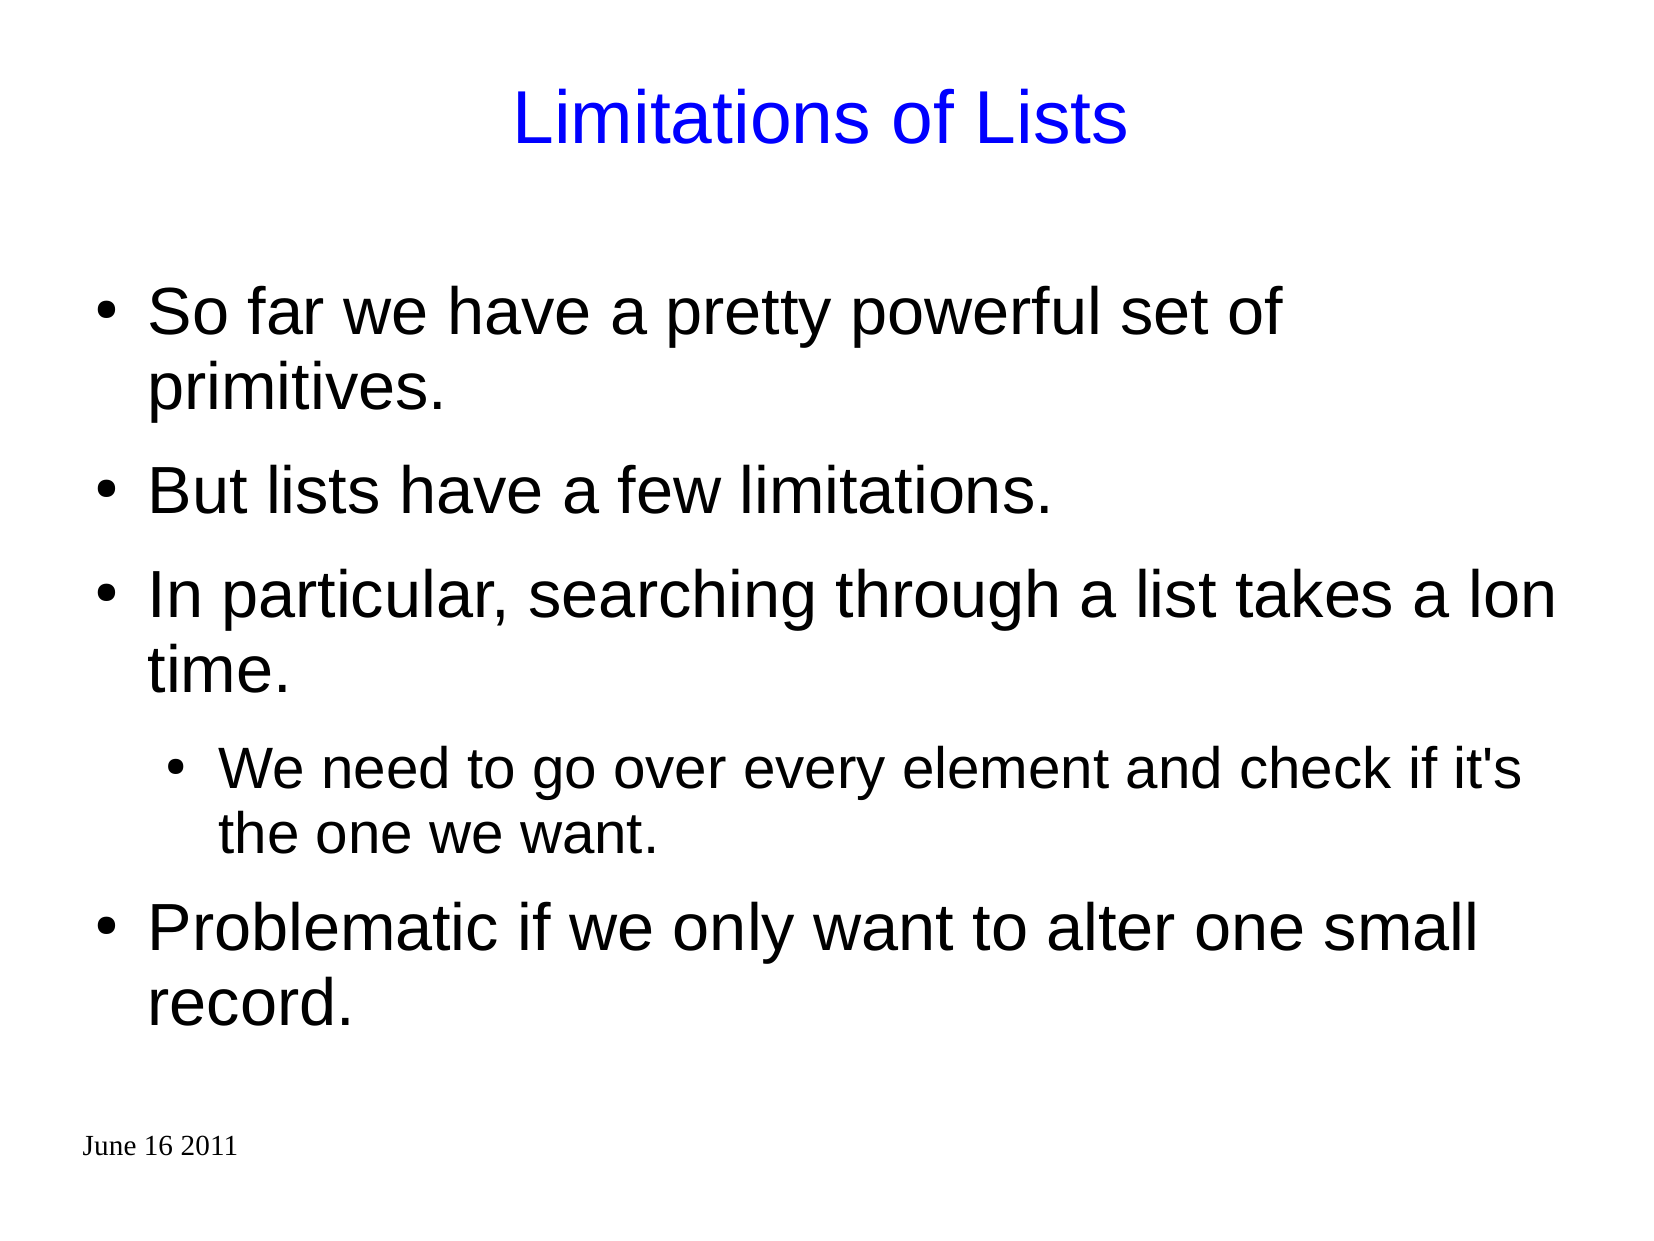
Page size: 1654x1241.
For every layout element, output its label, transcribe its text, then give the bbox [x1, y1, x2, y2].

list So far we have a pretty powerful set of primitives. But lists have a few limitations. In particular, searching through a list takes a lon time. We need to go over every element and check if it's the one we want. Problematic if we only want to alter one small record. [76, 274, 1565, 1093]
title Limitations of Lists [76, 58, 1565, 178]
